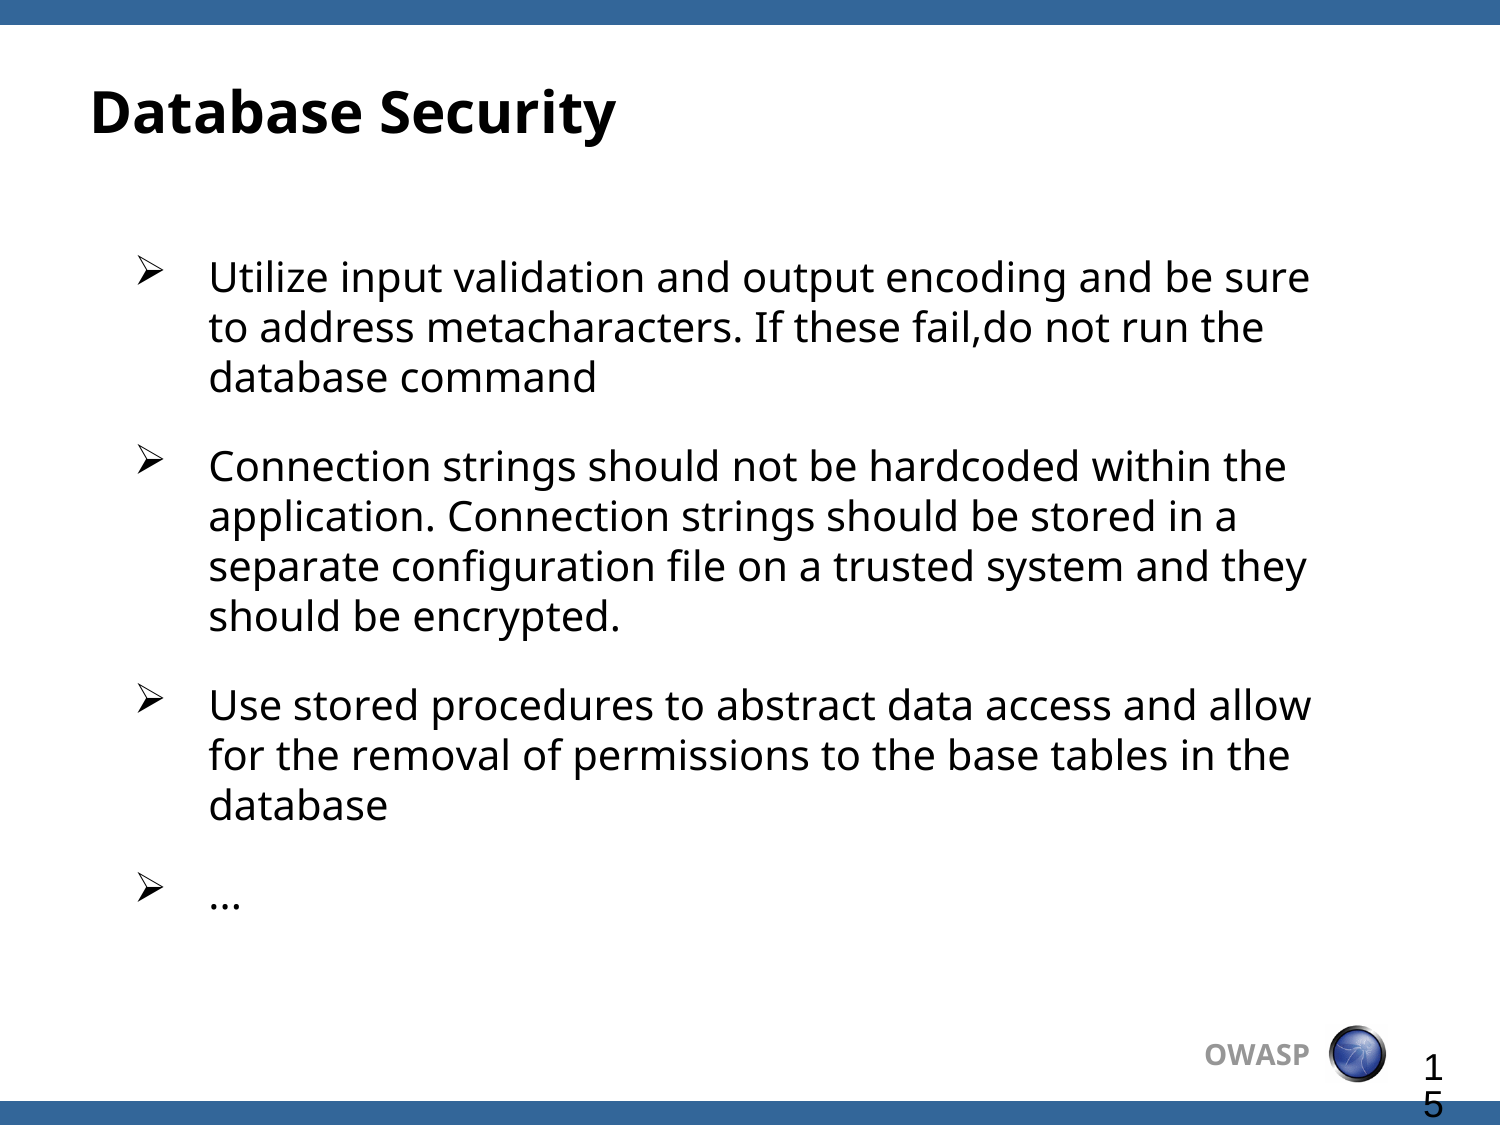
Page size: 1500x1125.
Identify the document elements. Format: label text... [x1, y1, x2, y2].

title Database Security [75, 45, 1426, 176]
picture [1325, 1024, 1388, 1083]
list Utilize input validation and output encoding and be sure to address metacharacters. If these fail,do not run the database command Connection strings should not be hardcoded within the application. Connection strings should be stored in a separate configuration file on a trusted system and they should be encrypted. Use stored procedures to abstract data access and allow for the removal of permissions to the base tables in the database ... [81, 242, 1346, 951]
